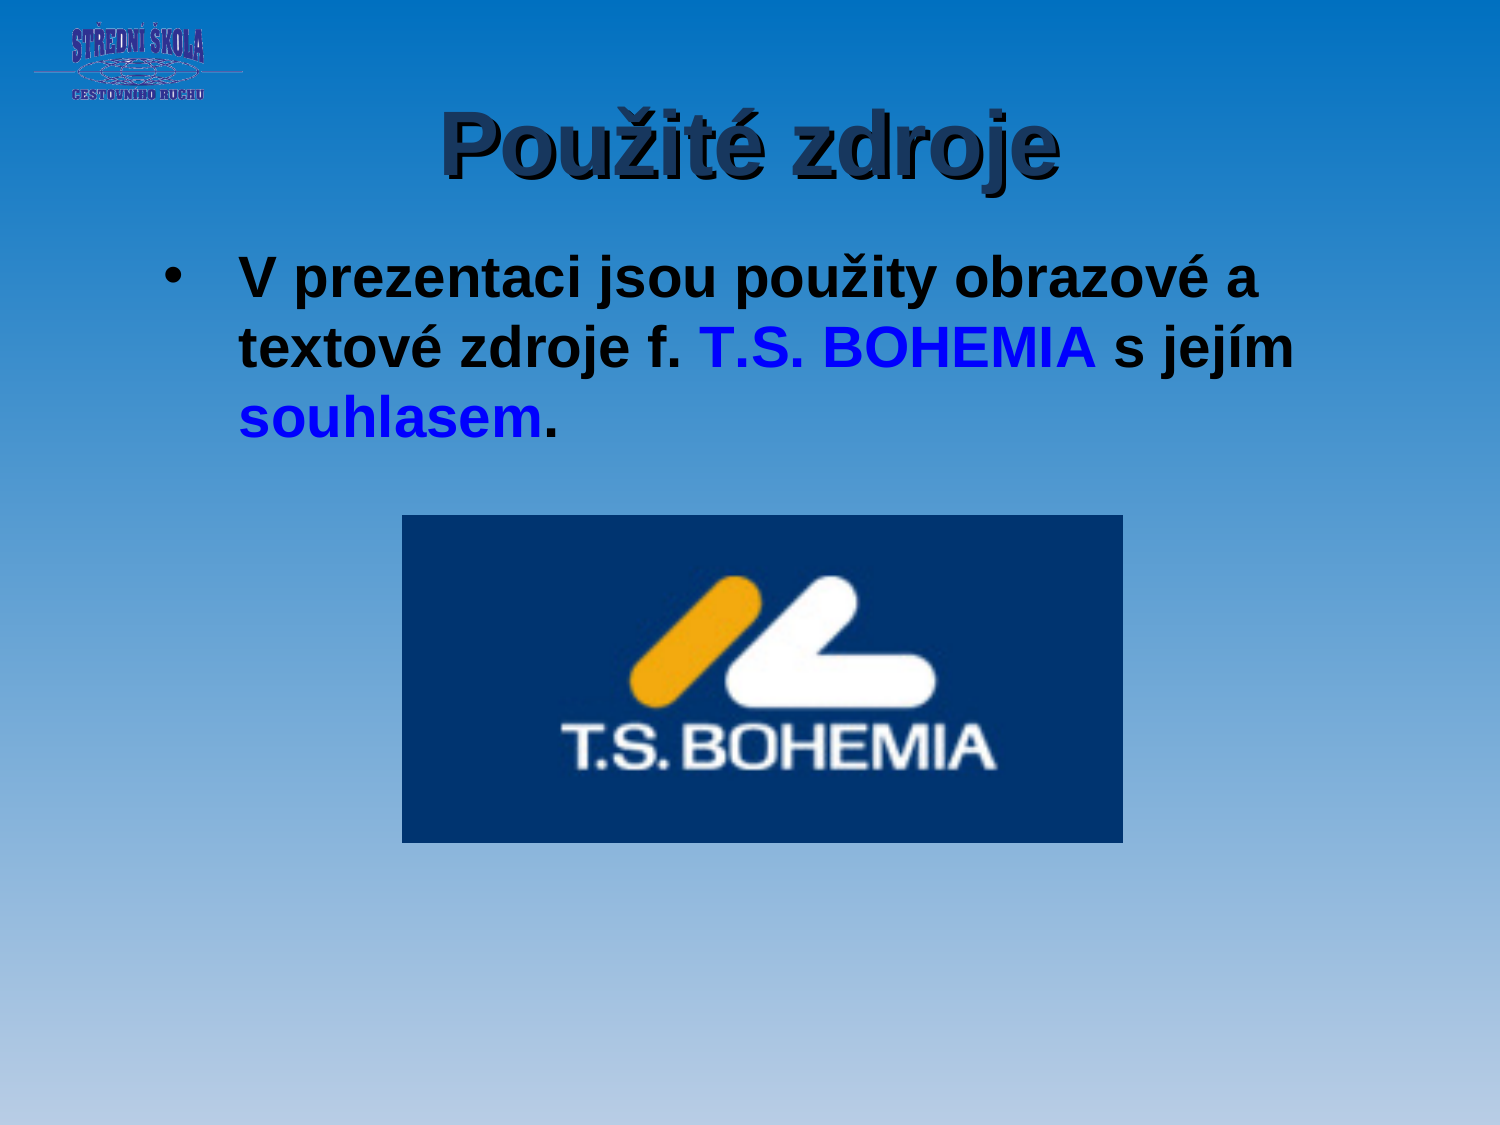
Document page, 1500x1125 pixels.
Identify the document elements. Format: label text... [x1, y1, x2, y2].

title Použité zdroje [0, 45, 1500, 233]
picture [402, 515, 1123, 843]
picture [29, 18, 245, 45]
text_box V prezentaci jsou použity obrazové a textové zdroje f. T.S. BOHEMIA s jejím souhlasem. [135, 231, 1365, 673]
